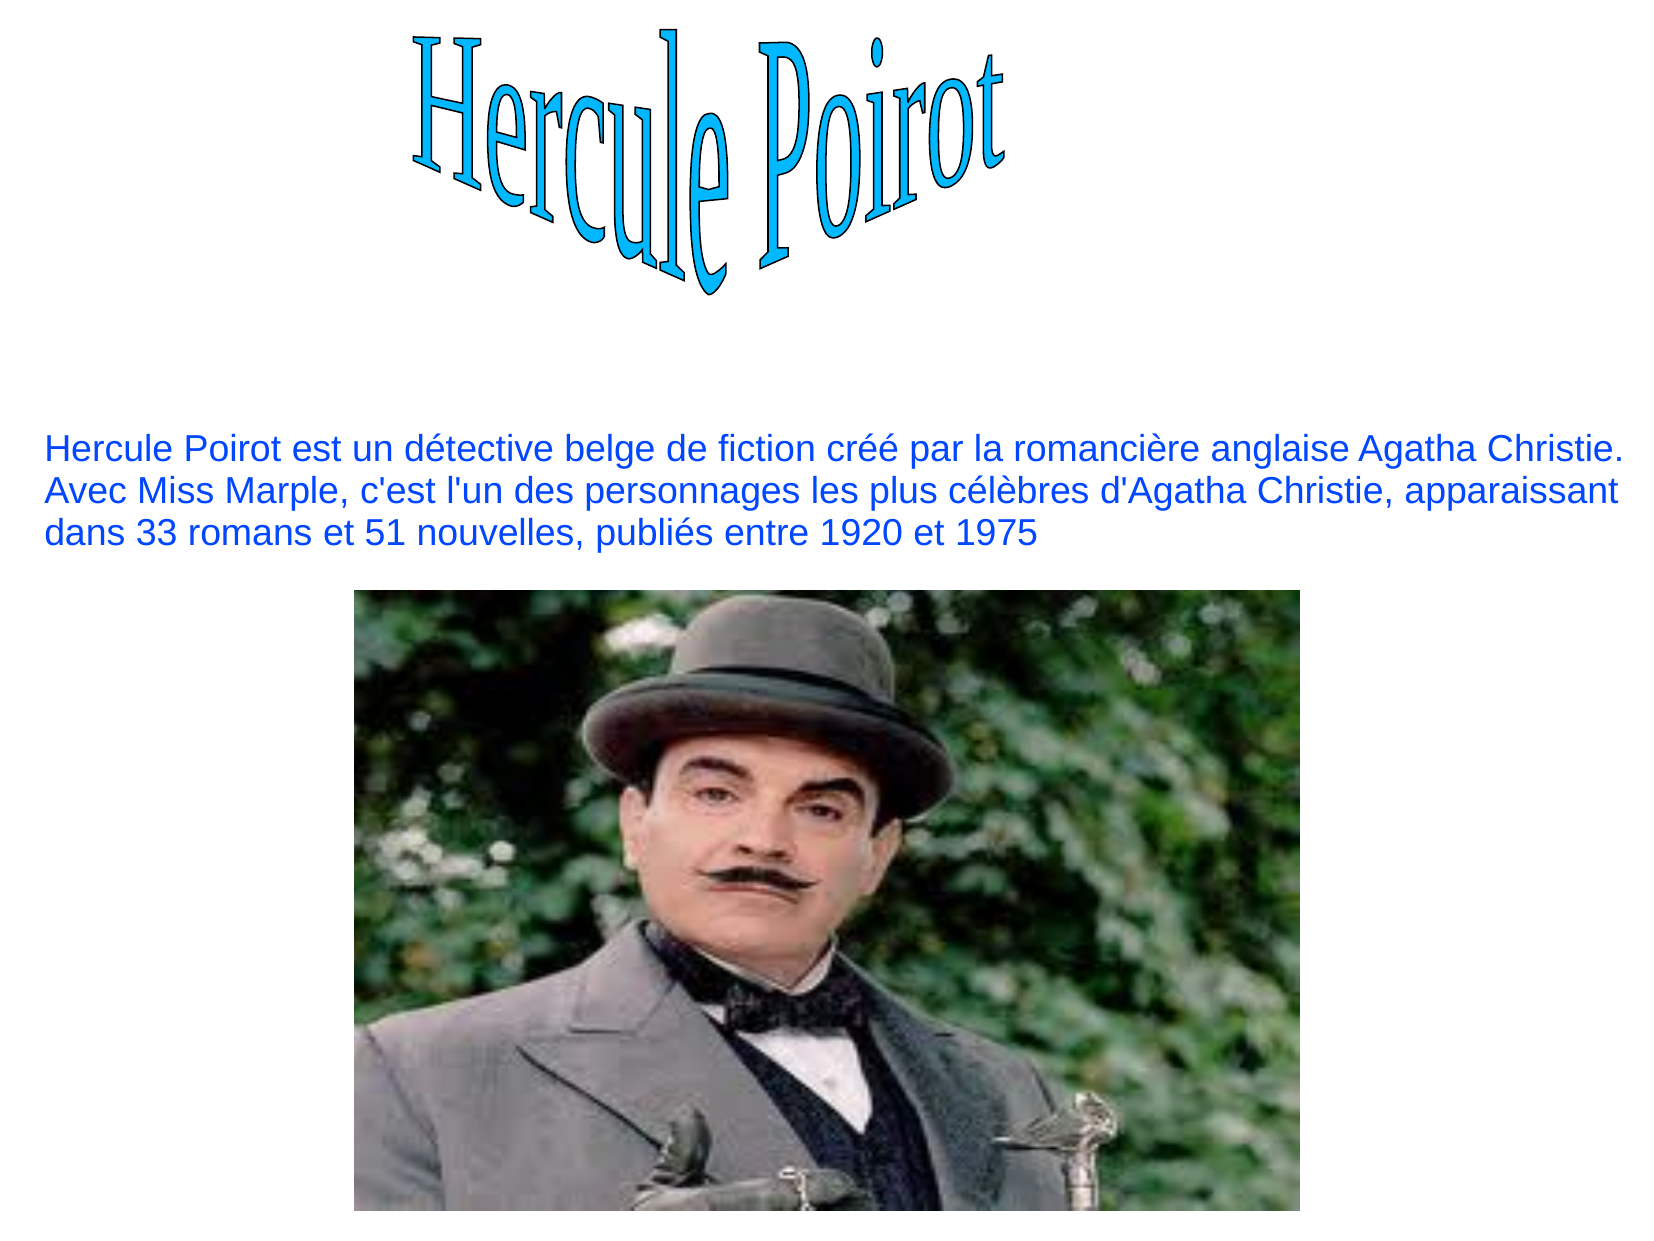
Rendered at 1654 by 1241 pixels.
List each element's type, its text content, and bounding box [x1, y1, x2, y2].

picture [354, 590, 1300, 1211]
text_box Hercule Poirot [487, 84, 526, 207]
text_box Hercule Poirot [413, 36, 481, 191]
text_box Hercule Poirot [816, 95, 860, 238]
text_box Hercule Poirot [759, 42, 809, 269]
text_box Hercule Poirot [977, 55, 1004, 168]
text_box Hercule Poirot [608, 103, 657, 269]
text_box Hercule Poirot [865, 92, 890, 222]
text_box Hercule Poirot [690, 113, 728, 295]
text_box Hercule Poirot [893, 82, 925, 210]
text_box Hercule Poirot [871, 38, 883, 67]
text_box Hercule Poirot [530, 91, 562, 223]
text_box Hercule Poirot [929, 78, 973, 188]
text_box Hercule Poirot [660, 29, 685, 281]
text_box Hercule Poirot [566, 96, 605, 243]
text_box Hercule Poirot est un détective belge de fiction créé par la romancière anglaise Agatha Christie. Avec Miss Marple, c'est l'un des personnages les plus célèbres d'Agatha Christie, apparaissant dans 33 romans et 51 nouvelles, publiés entre 1920 et 1975 [29, 420, 1640, 562]
